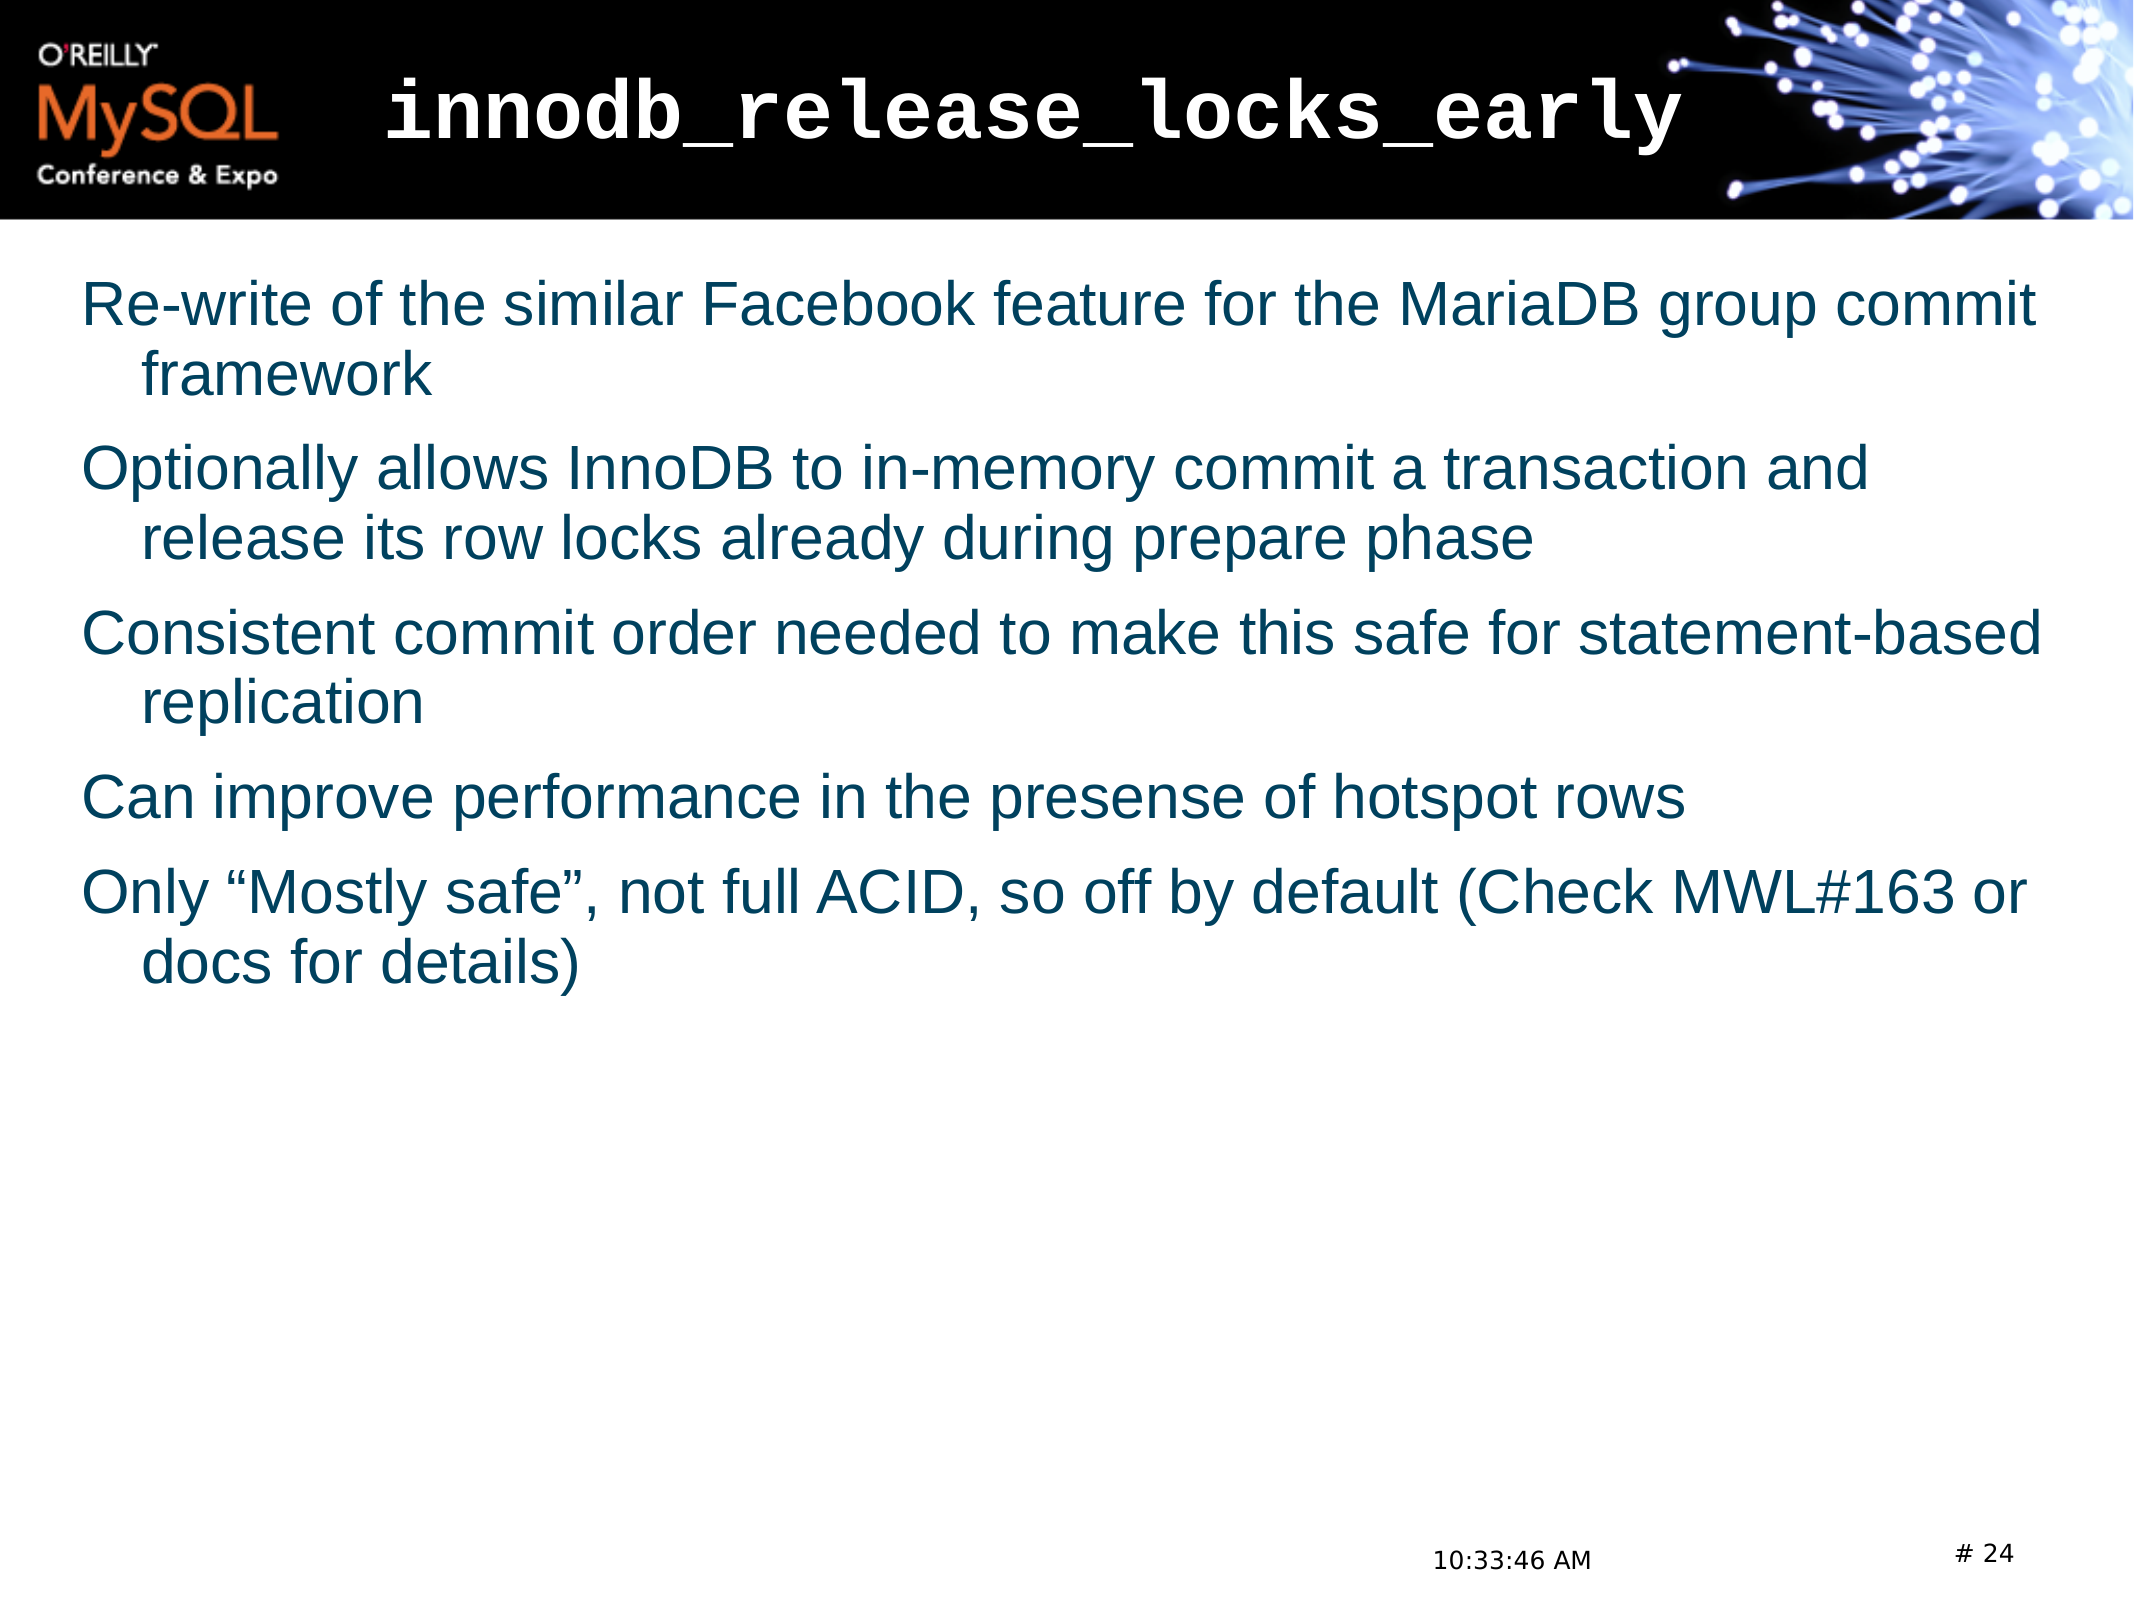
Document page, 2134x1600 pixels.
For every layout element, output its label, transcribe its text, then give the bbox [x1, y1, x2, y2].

picture [0, 0, 2134, 1600]
title innodb_release_locks_early [374, 38, 2103, 195]
list Re-write of the similar Facebook feature for the MariaDB group commit framework Optionally allows InnoDB to in-memory commit a transaction and release its row locks already during prepare phase Consistent commit order needed to make this safe for statement-based replication Can improve performance in the presense of hotspot rows Only “Mostly safe”, not full ACID, so off by default (Check MWL#163 or docs for details) [0, 260, 2100, 1335]
